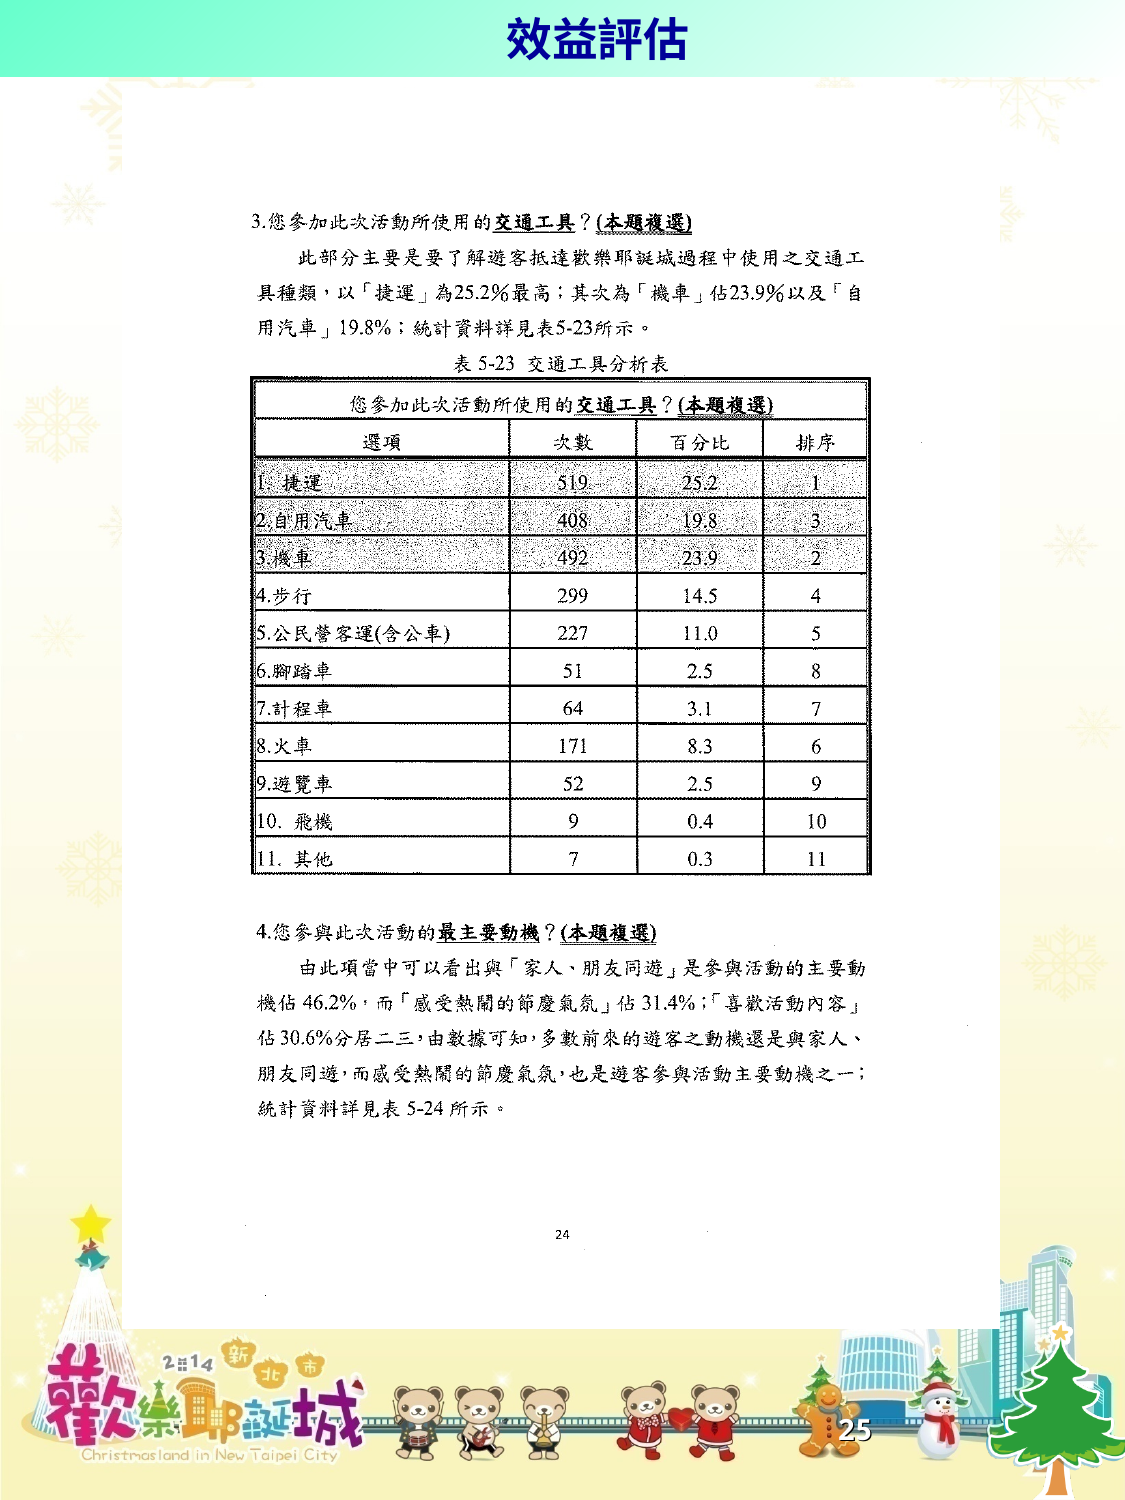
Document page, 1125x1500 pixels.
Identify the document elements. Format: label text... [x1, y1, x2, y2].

text_box 25 [822, 1390, 1085, 1471]
title 效益評估 [196, 0, 1000, 76]
picture [122, 88, 1000, 1329]
